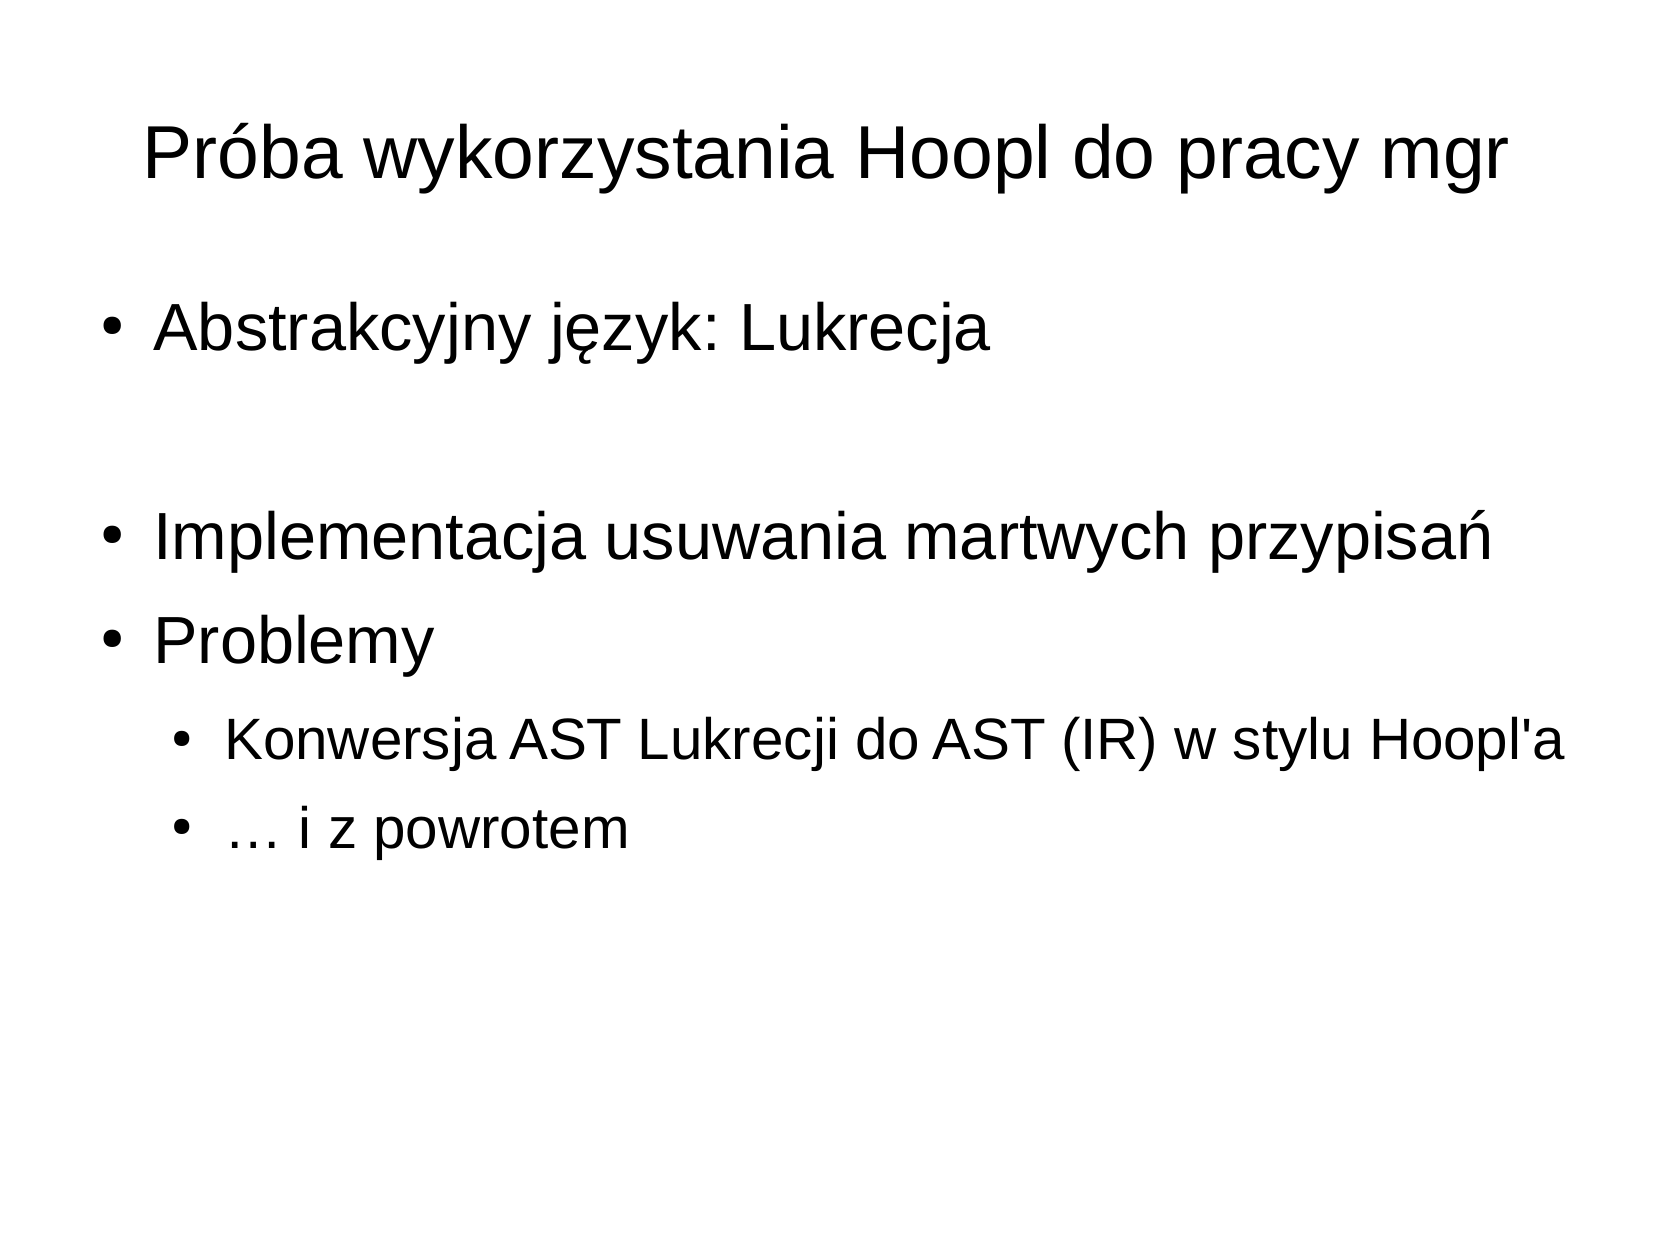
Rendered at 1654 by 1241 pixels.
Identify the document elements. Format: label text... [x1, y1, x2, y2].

title Próba wykorzystania Hoopl do pracy mgr [82, 49, 1571, 257]
list Abstrakcyjny język: Lukrecja Implementacja usuwania martwych przypisań Problemy Konwersja AST Lukrecji do AST (IR) w stylu Hoopl'a … i z powrotem [82, 290, 1571, 1109]
